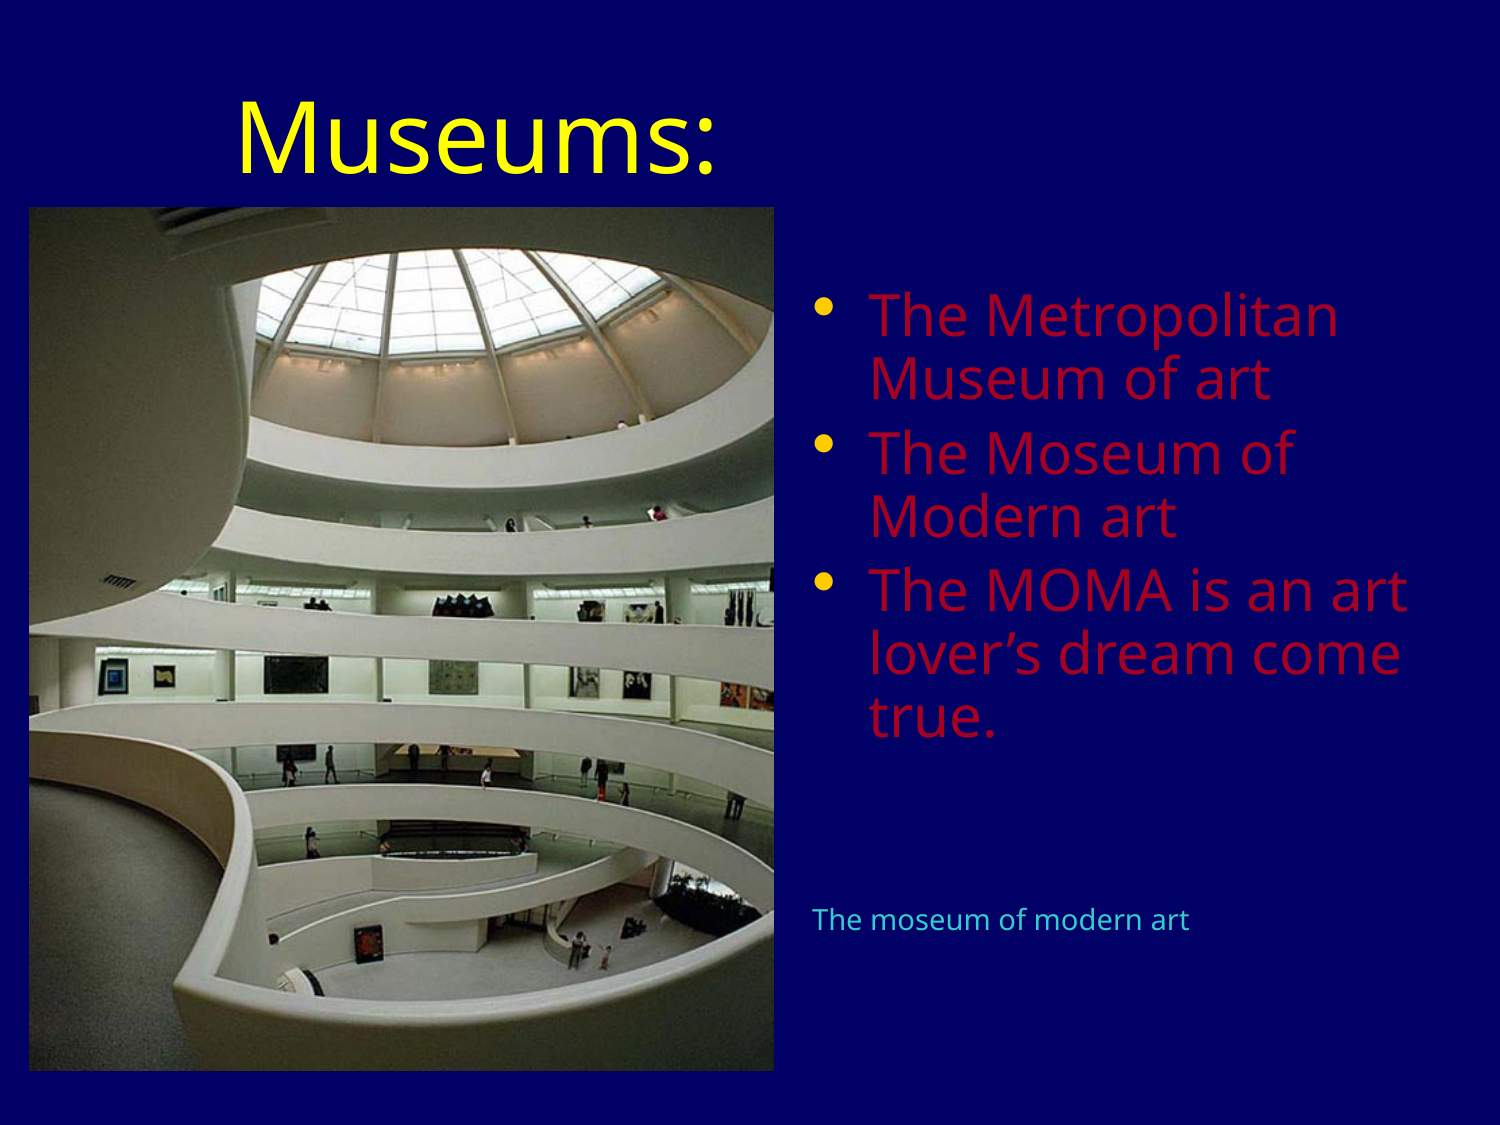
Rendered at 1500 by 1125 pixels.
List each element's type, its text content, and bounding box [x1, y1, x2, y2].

picture [29, 207, 774, 1071]
list The Metropolitan Museum of art The Moseum of Modern art The MOMA is an art lover’s dream come true. The moseum of modern art [797, 278, 1460, 1022]
text_box Museums: [218, 66, 636, 192]
